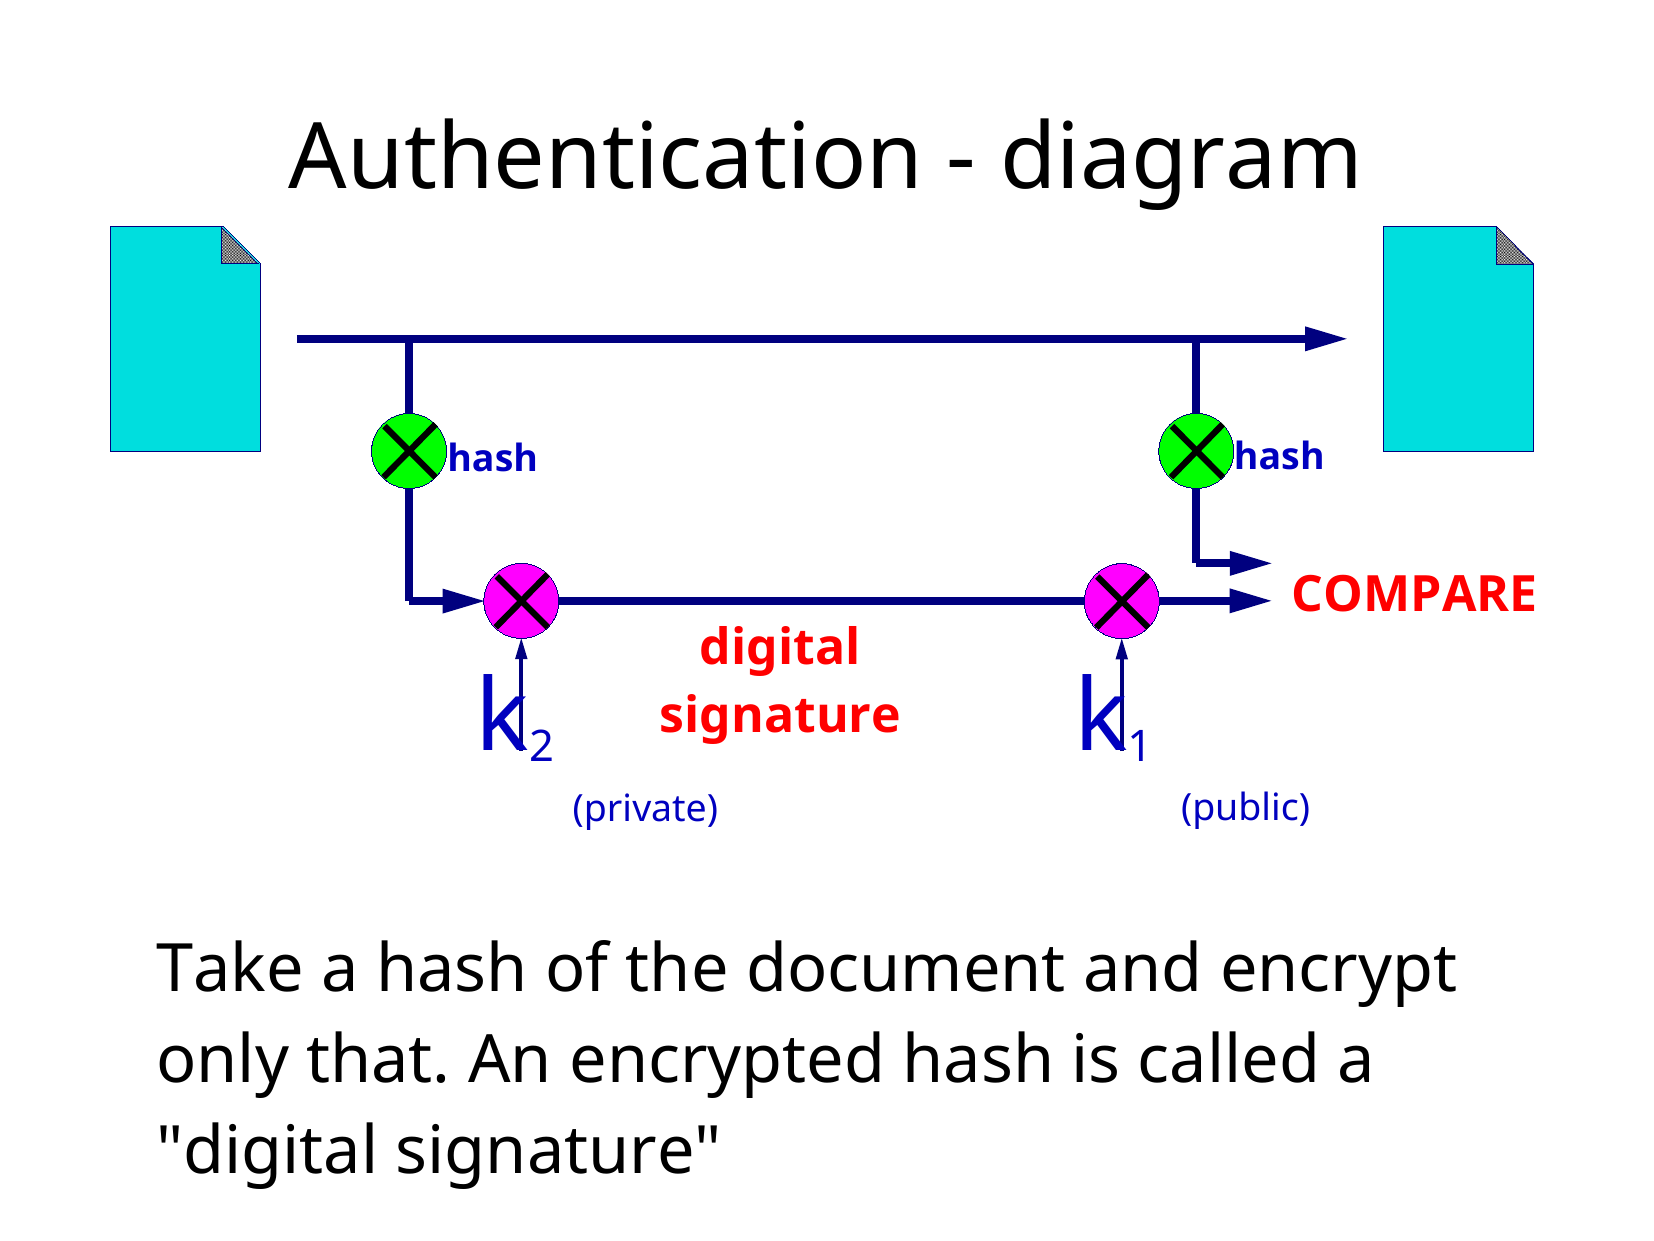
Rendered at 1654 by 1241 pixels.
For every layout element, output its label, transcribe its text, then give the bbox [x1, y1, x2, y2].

text_box [483, 563, 546, 639]
text_box (public) [1180, 780, 1311, 833]
text_box COMPARE [1291, 557, 1538, 627]
text_box [110, 226, 261, 452]
text_box [415, 427, 447, 475]
title Authentication - diagram [82, 49, 1571, 257]
text_box [527, 577, 559, 625]
text_box [371, 413, 433, 489]
text_box (private) [572, 781, 719, 833]
list Take a hash of the document and encrypt only that. An encrypted hash is called a "digital signature" [156, 920, 1498, 1163]
text_box hash [447, 431, 539, 483]
text_box digital signature [659, 611, 902, 748]
text_box [1084, 563, 1146, 639]
text_box [1158, 413, 1221, 489]
text_box [1383, 226, 1534, 452]
text_box hash [1233, 429, 1326, 481]
text_box [1202, 427, 1233, 475]
text_box [1128, 577, 1160, 625]
text_box k2 [475, 643, 555, 780]
text_box k1 [1074, 643, 1153, 780]
